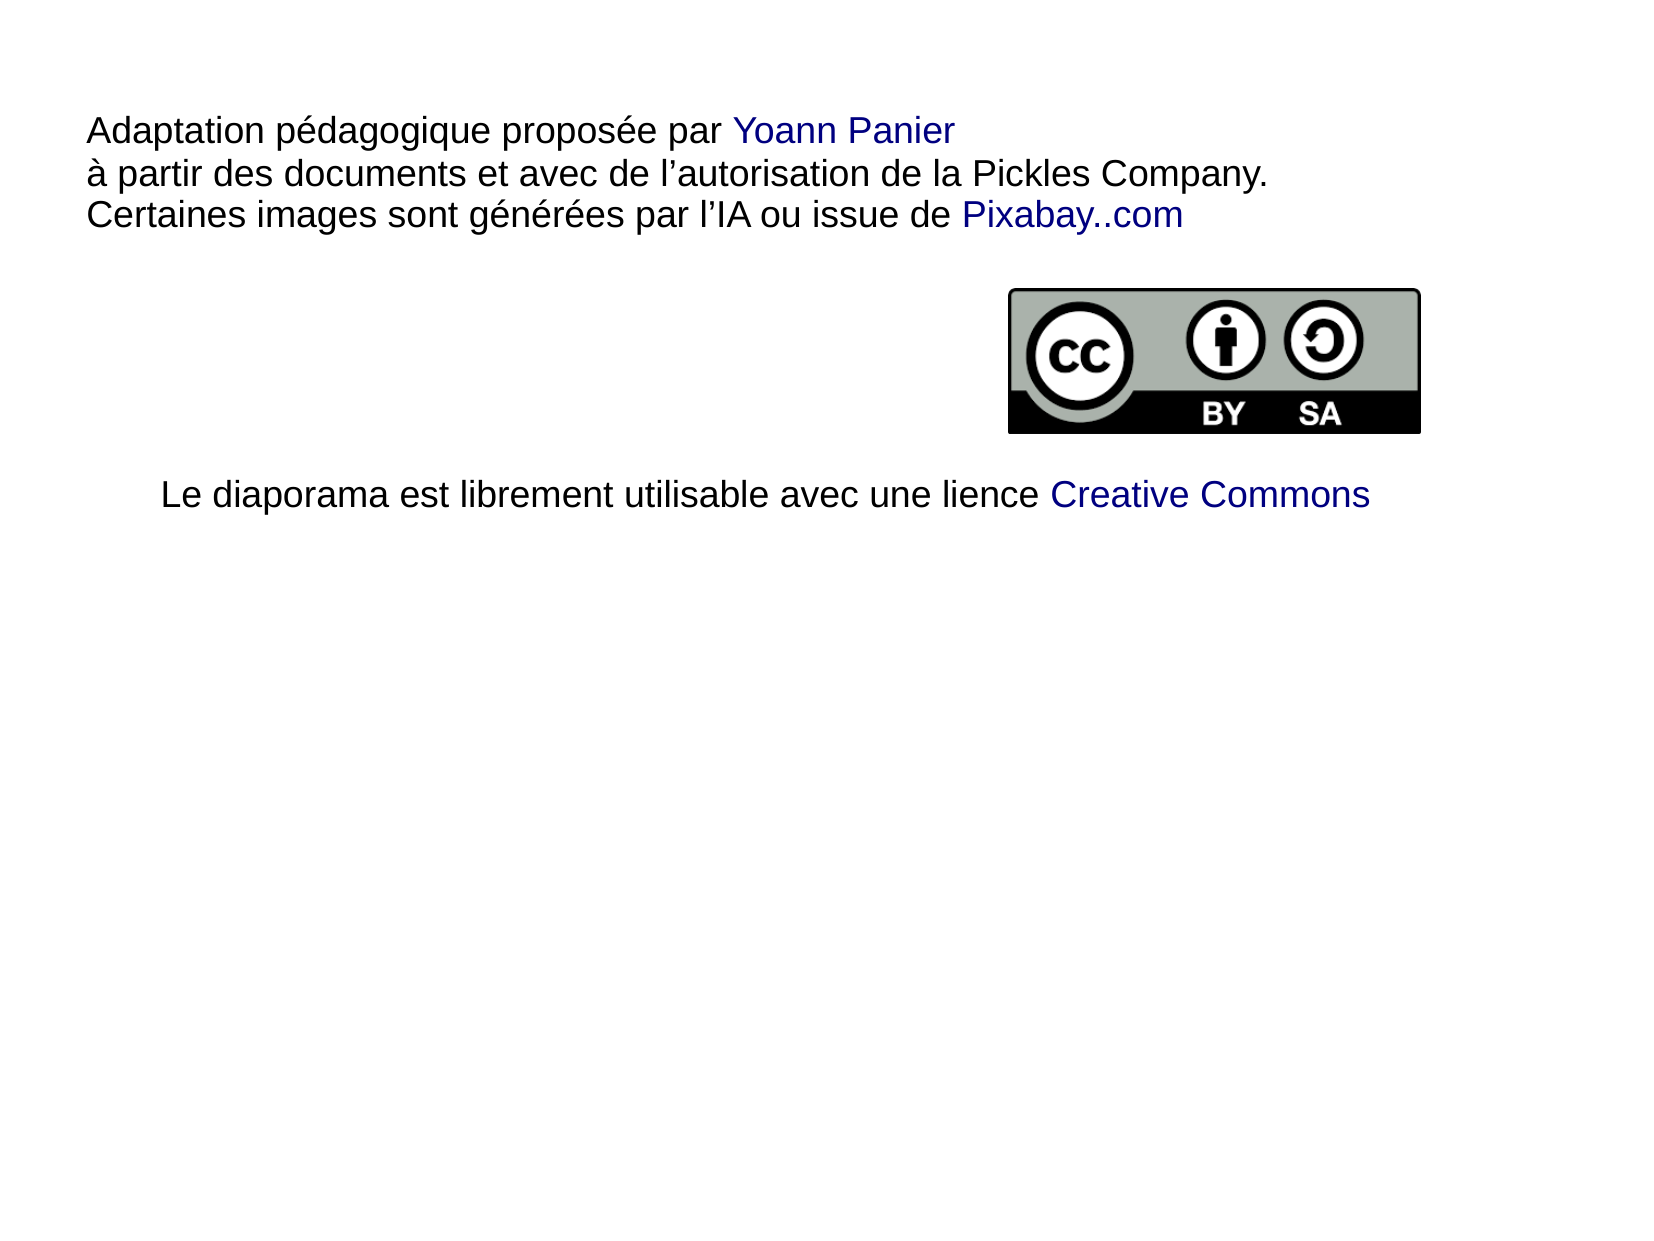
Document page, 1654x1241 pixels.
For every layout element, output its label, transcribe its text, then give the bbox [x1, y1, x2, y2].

text_box Adaptation pédagogique proposée par Yoann Panier à partir des documents et avec de l’autorisation de la Pickles Company. Certaines images sont générées par l’IA ou issue de Pixabay..com [71, 102, 1285, 244]
text_box Le diaporama est librement utilisable avec une lience Creative Commons [145, 466, 1386, 523]
picture [1008, 288, 1421, 434]
